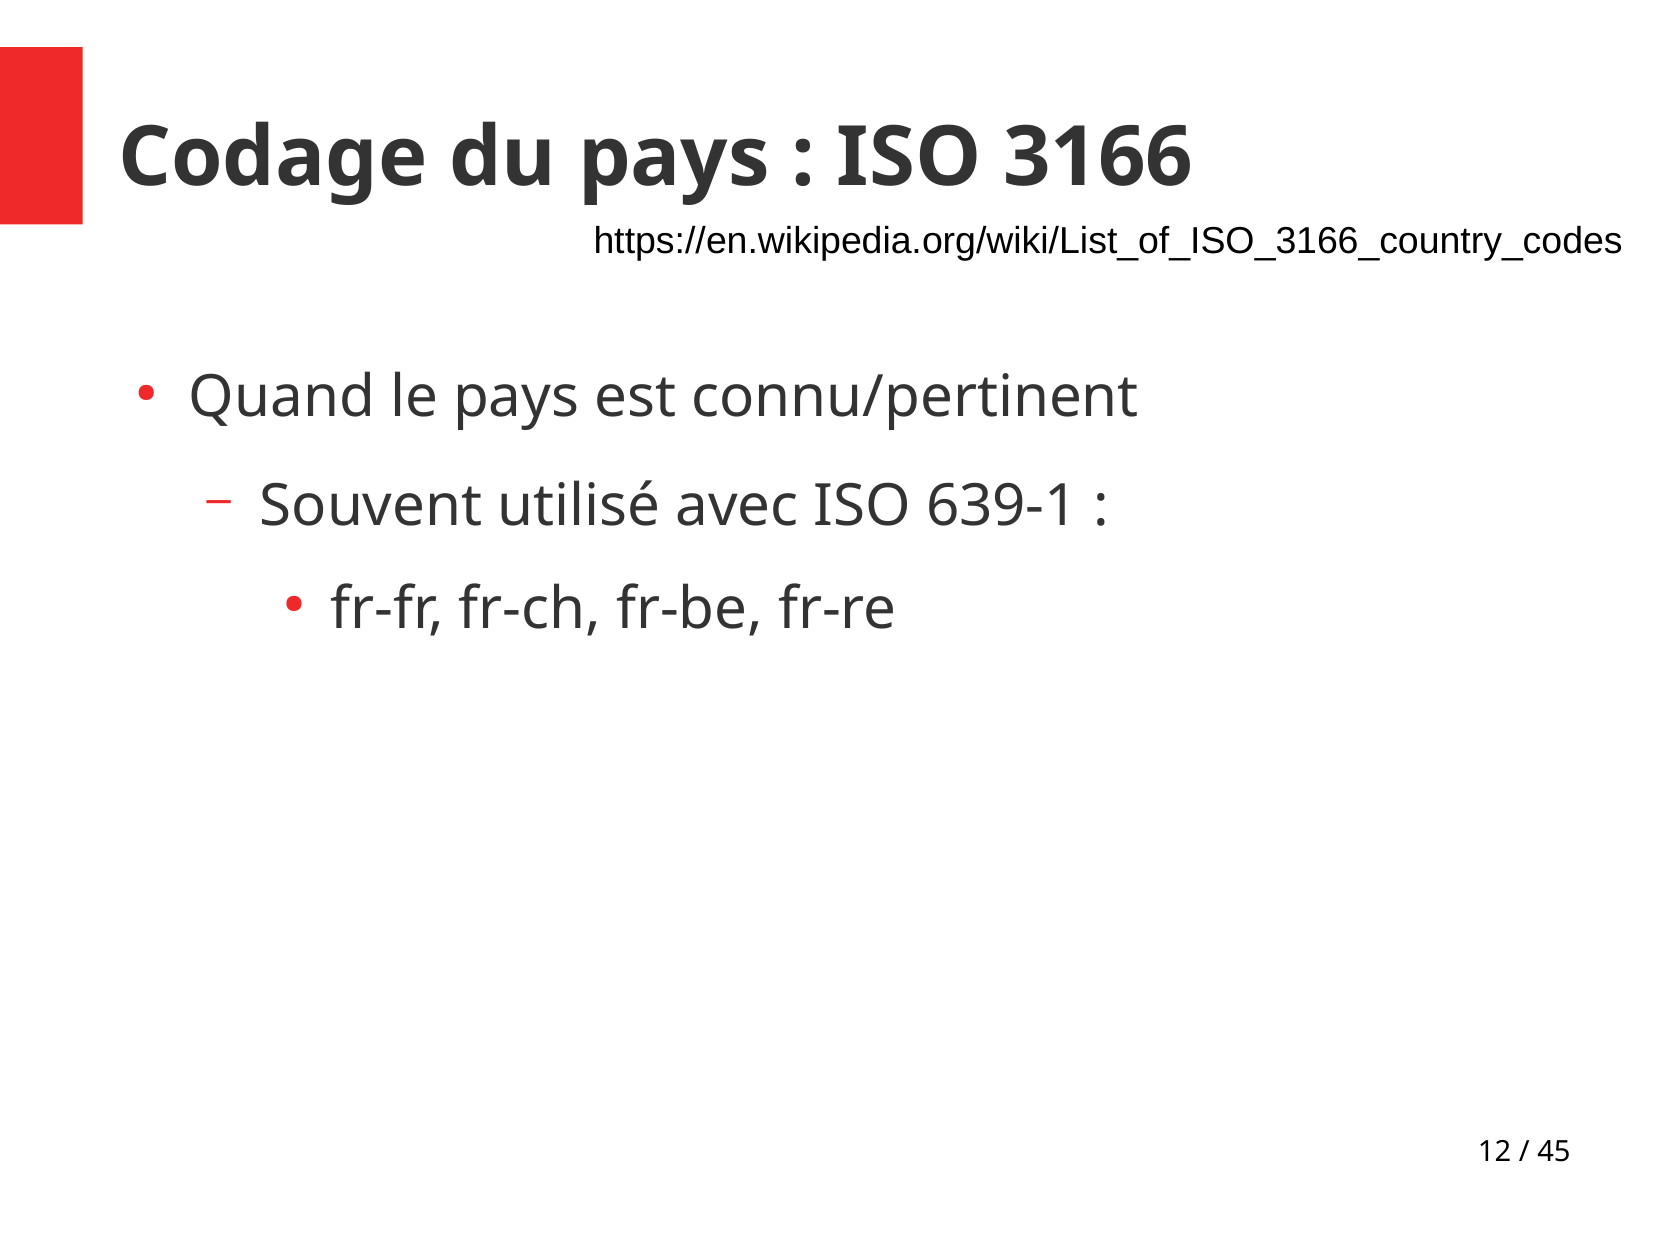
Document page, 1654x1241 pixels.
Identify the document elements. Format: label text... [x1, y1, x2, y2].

text_box https://en.wikipedia.org/wiki/List_of_ISO_3166_country_codes [578, 212, 1638, 270]
list Quand le pays est connu/pertinent Souvent utilisé avec ISO 639-1 : fr-fr, fr-ch, fr-be, fr-re [118, 354, 1536, 1074]
title Codage du pays : ISO 3166 [118, 49, 1571, 257]
